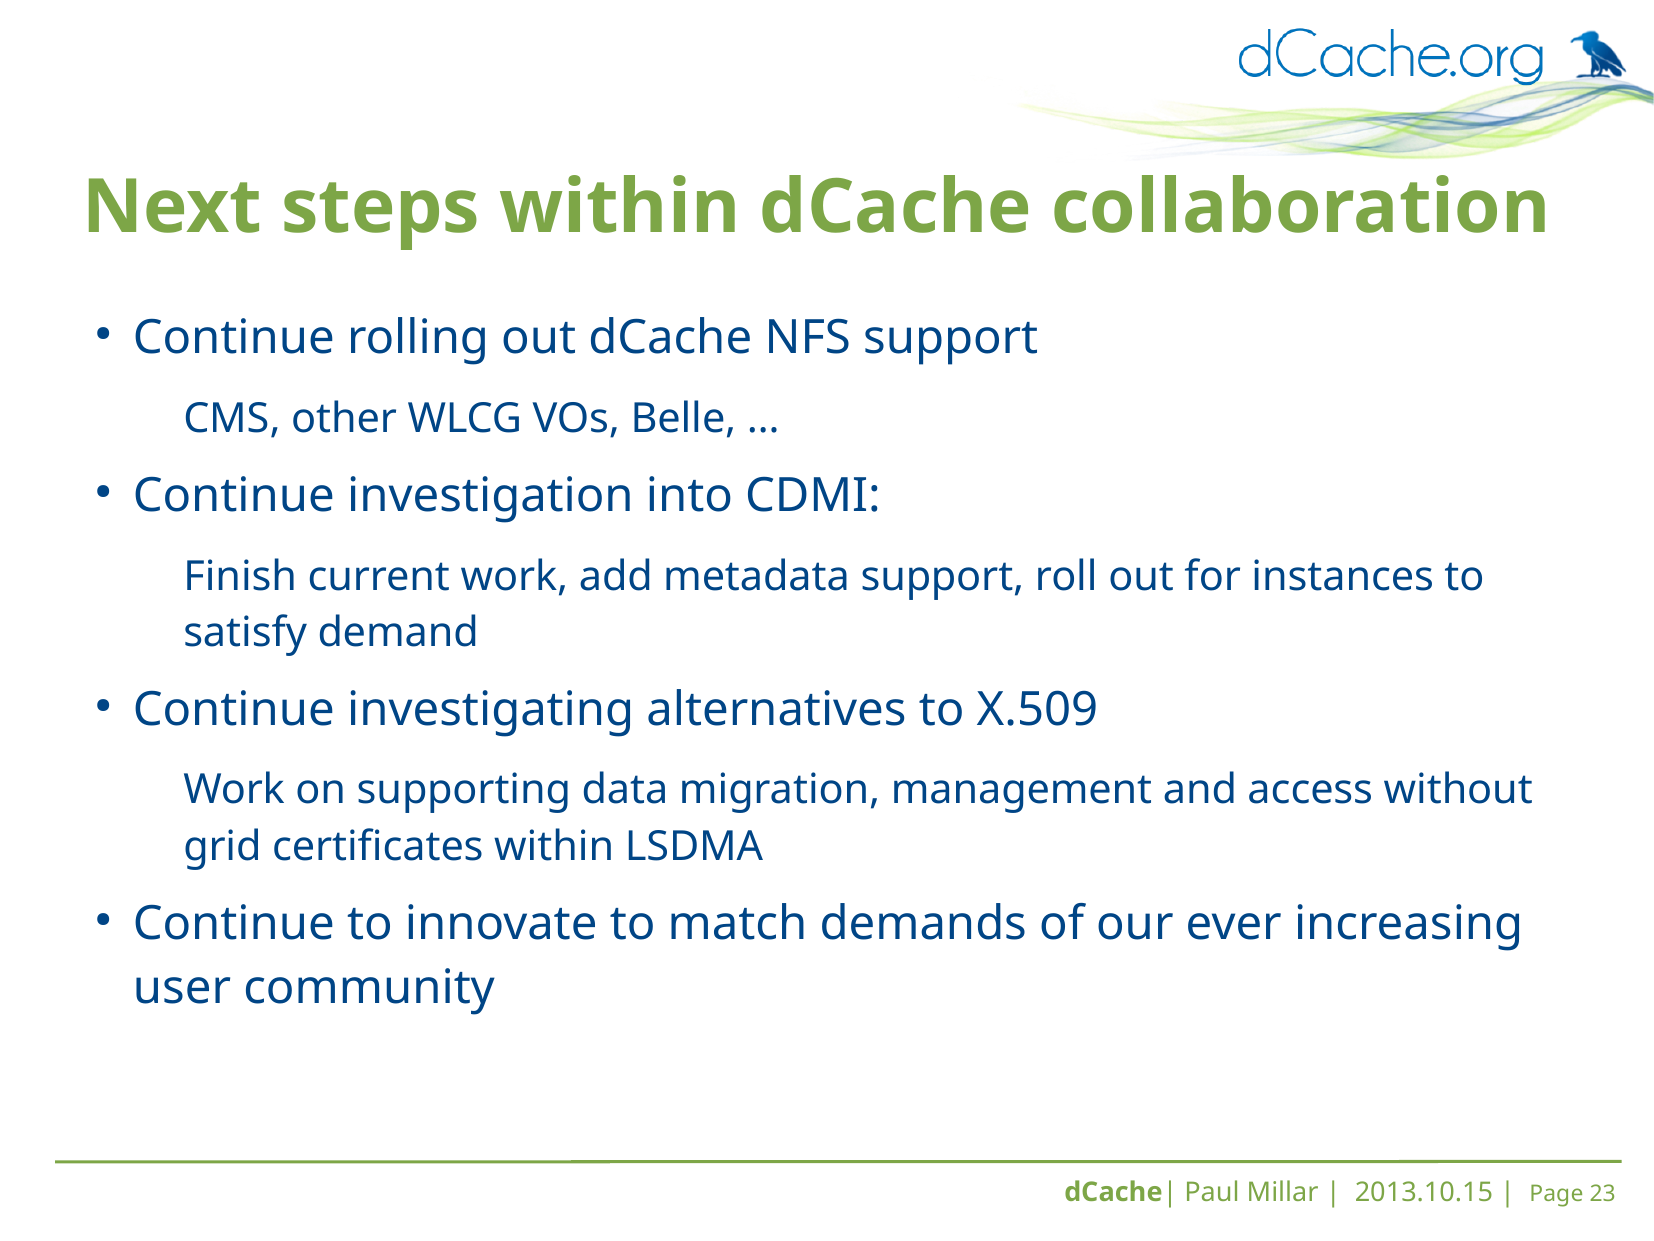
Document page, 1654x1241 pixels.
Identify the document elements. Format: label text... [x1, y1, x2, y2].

picture [956, 16, 1654, 169]
title Next steps within dCache collaboration [82, 156, 1605, 251]
list Continue rolling out dCache NFS support CMS, other WLCG VOs, Belle, … Continue investigation into CDMI: Finish current work, add metadata support, roll out for instances to satisfy demand Continue investigating alternatives to X.509 Work on supporting data migration, management and access without grid certificates within LSDMA Continue to innovate to match demands of our ever increasing user community [82, 302, 1571, 1023]
